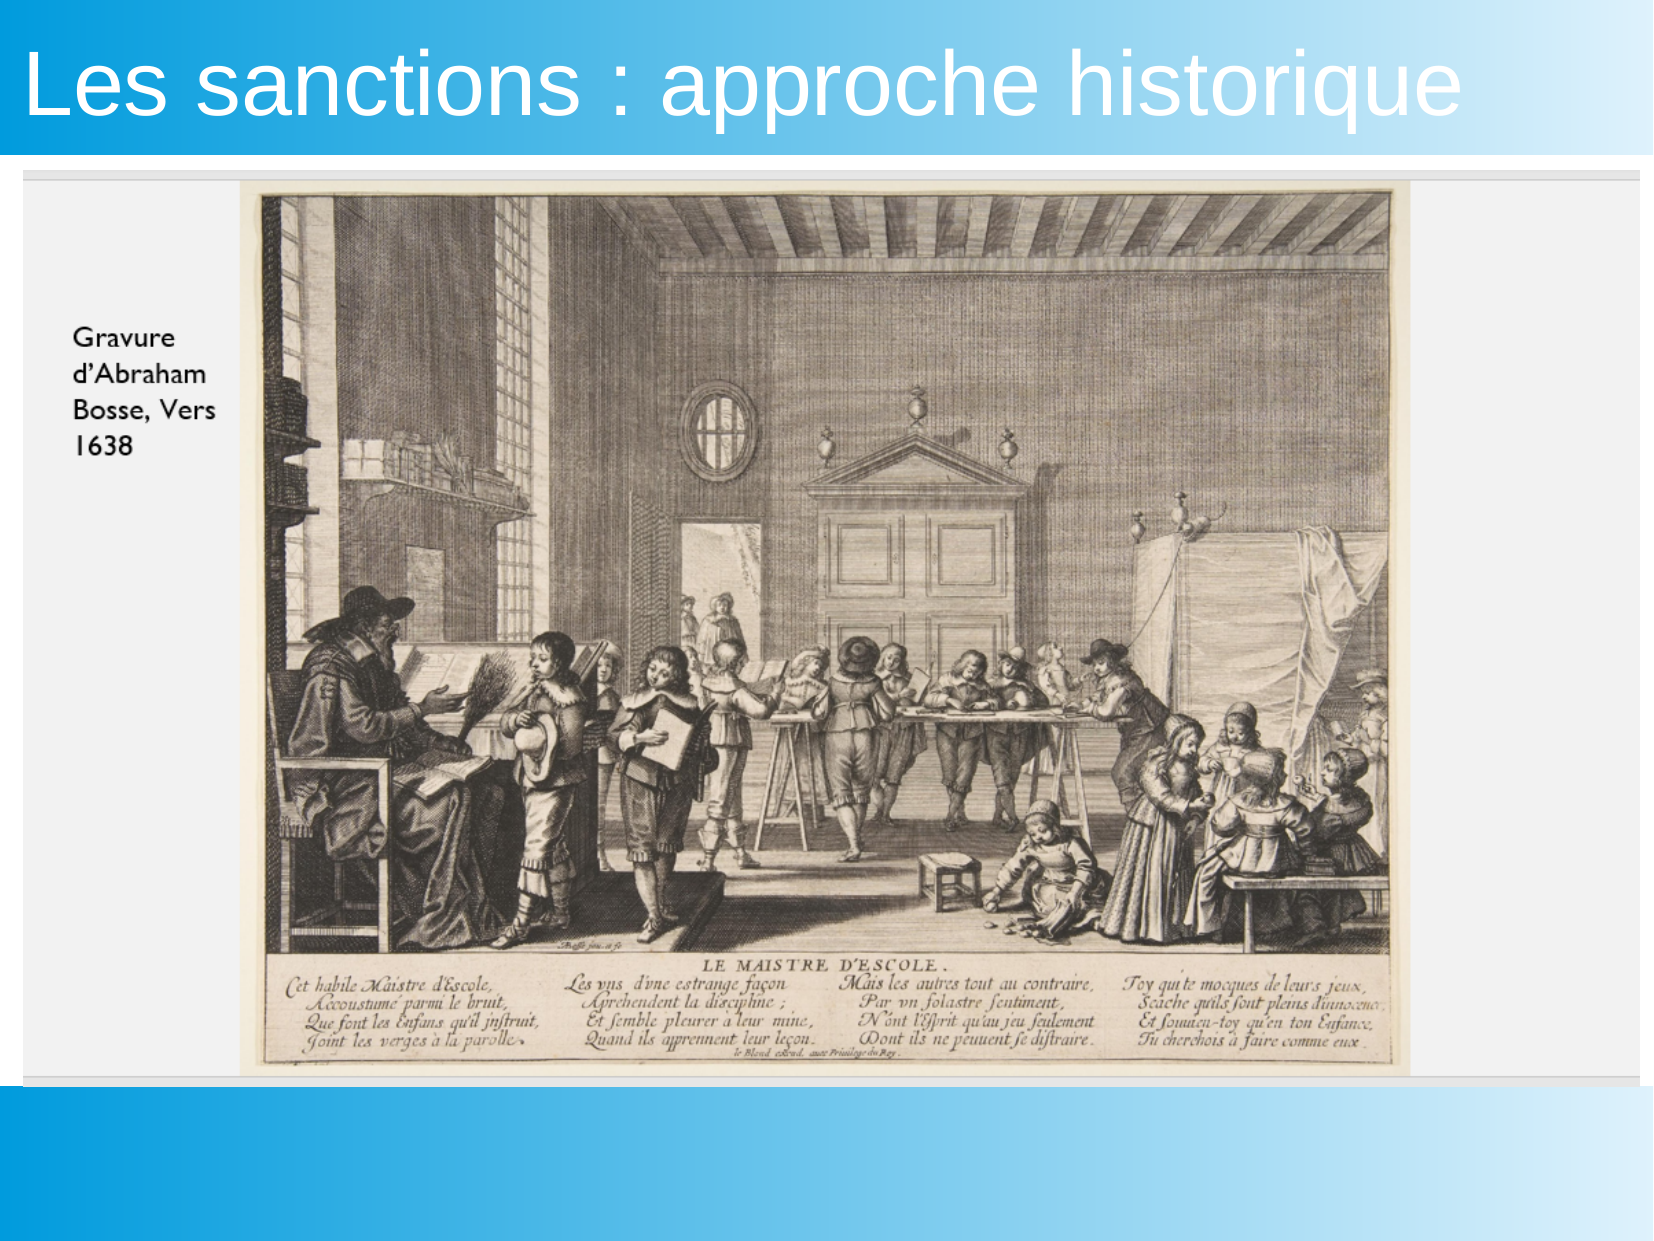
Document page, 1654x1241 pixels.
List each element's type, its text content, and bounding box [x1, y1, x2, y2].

text_box Les sanctions : approche historique [0, 11, 1512, 147]
picture [23, 170, 1640, 1241]
